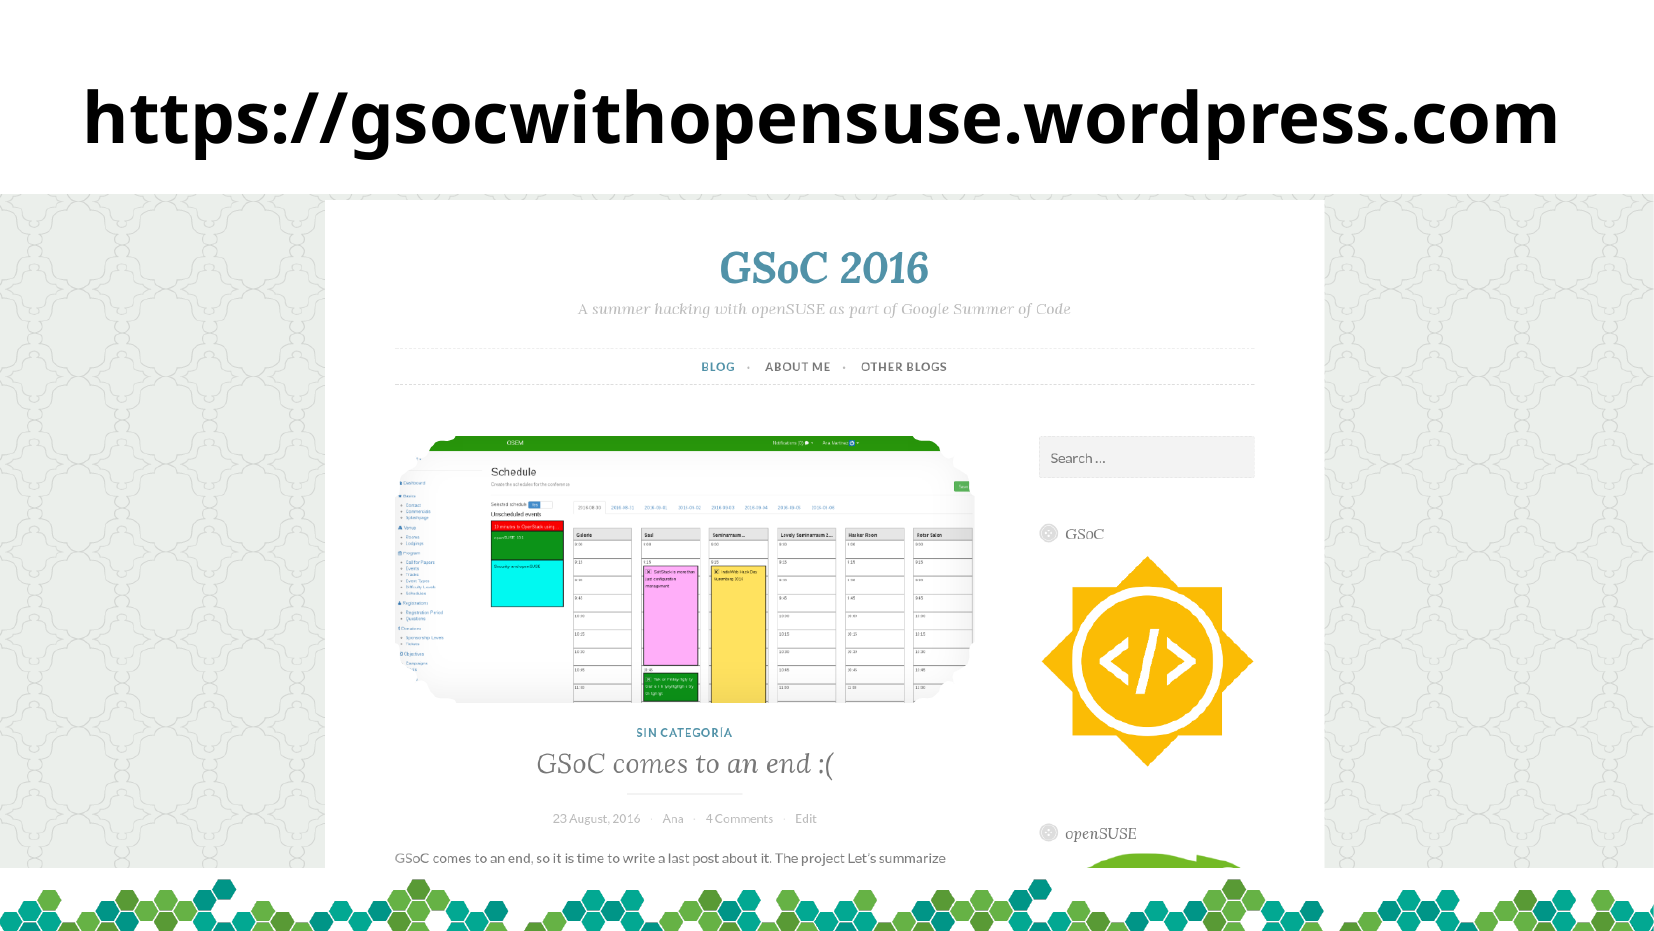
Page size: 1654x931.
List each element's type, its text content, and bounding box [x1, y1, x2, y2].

picture [0, 194, 1654, 868]
picture [0, 871, 1654, 931]
text_box https://gsocwithopensuse.wordpress.com [82, 37, 1571, 193]
